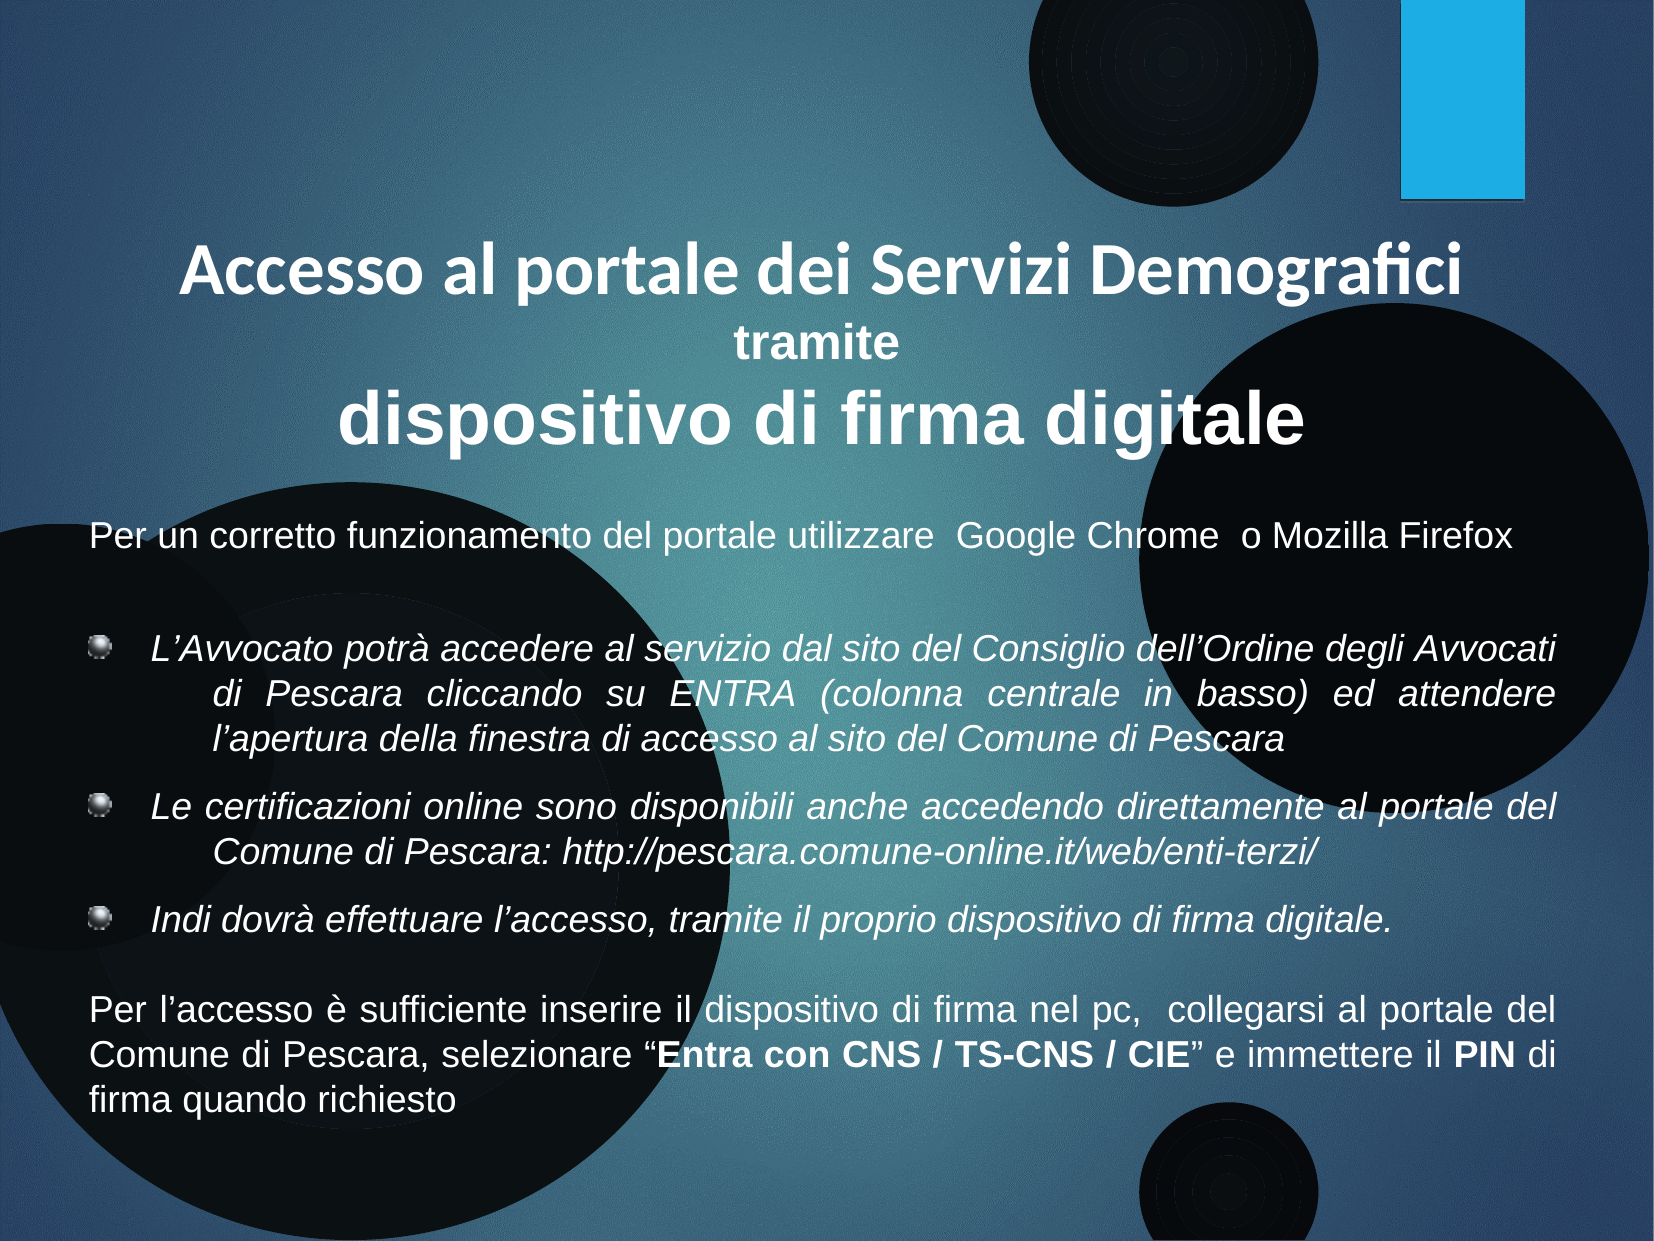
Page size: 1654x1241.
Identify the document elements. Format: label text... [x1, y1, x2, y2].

text_box Accesso al portale dei Servizi Demografici tramite dispositivo di firma digitale [156, 211, 1489, 470]
text_box Per un corretto funzionamento del portale utilizzare Google Chrome o Mozilla Firefox L’Avvocato potrà accedere al servizio dal sito del Consiglio dell’Ordine degli Avvocati di Pescara cliccando su ENTRA (colonna centrale in basso) ed attendere l’apertura della finestra di accesso al sito del Comune di Pescara Le certificazioni online sono disponibili anche accedendo direttamente al portale del Comune di Pescara: http://pescara.comune-online.it/web/enti-terzi/ Indi dovrà effettuare l’accesso, tramite il proprio dispositivo di firma digitale. Per l’accesso è sufficiente inserire il dispositivo di firma nel pc, collegarsi al portale del Comune di Pescara, selezionare “Entra con CNS / TS-CNS / CIE” e immettere il PIN di firma quando richiesto [73, 458, 1572, 1174]
